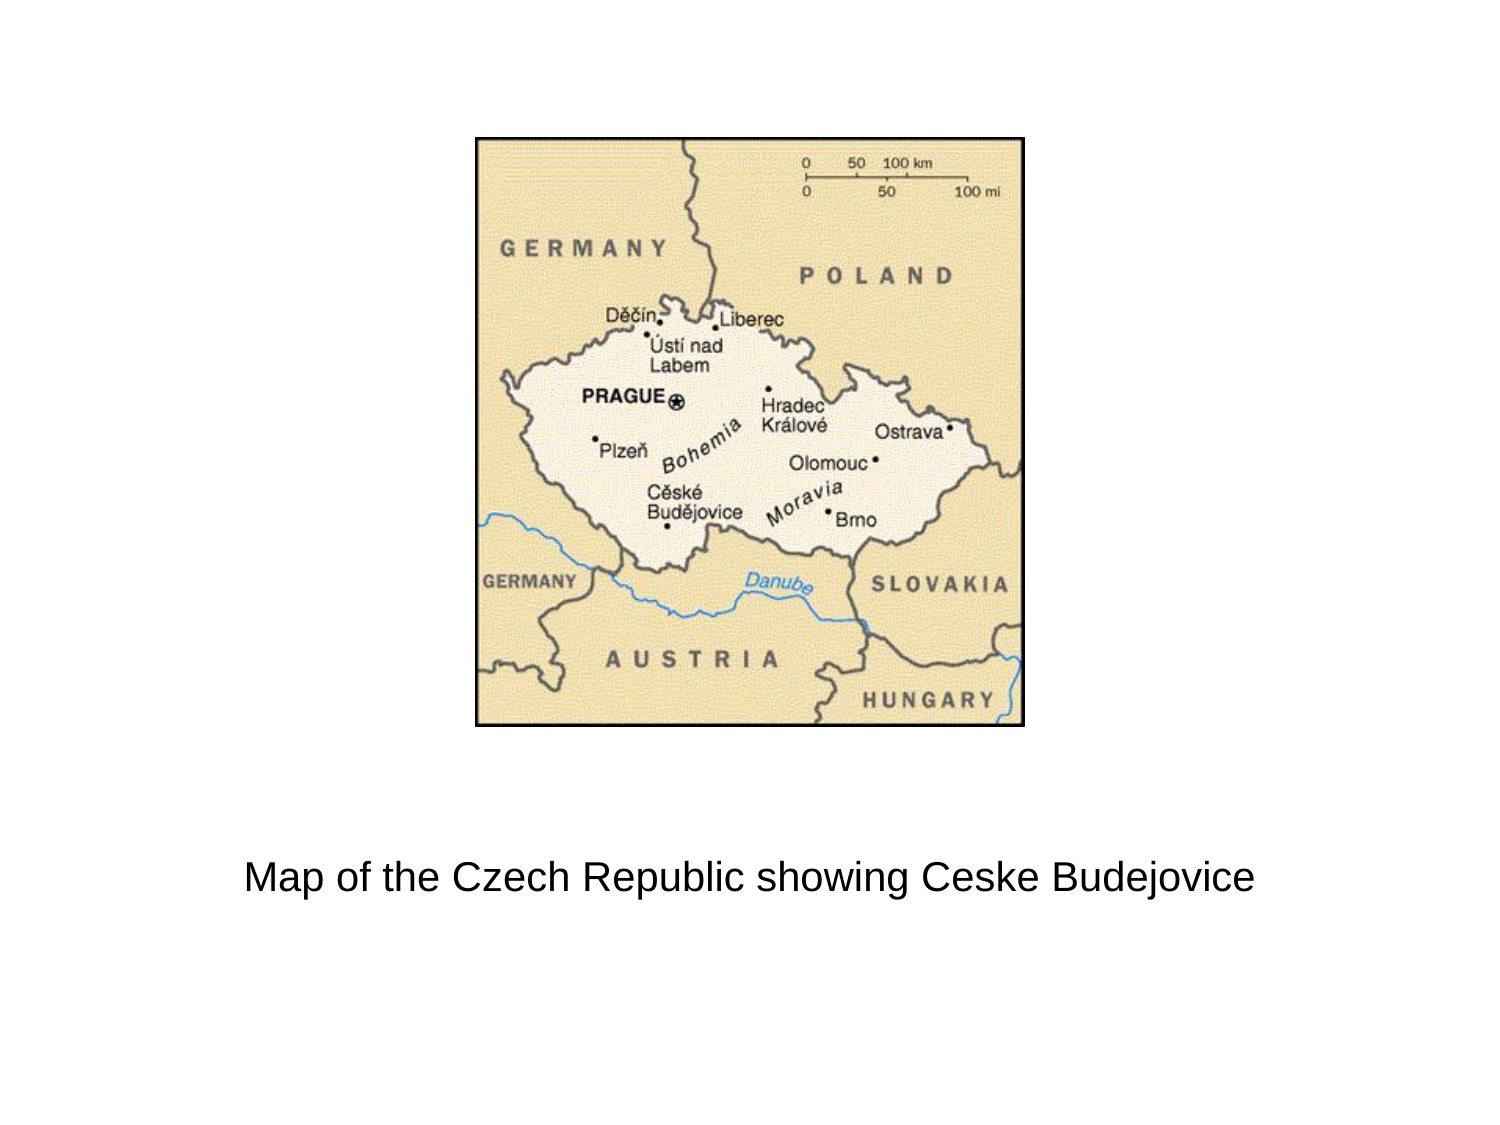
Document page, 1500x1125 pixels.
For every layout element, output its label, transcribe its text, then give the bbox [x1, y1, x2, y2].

picture [475, 137, 1025, 727]
subtitle Map of the Czech Republic showing Ceske Budejovice [225, 841, 1275, 953]
